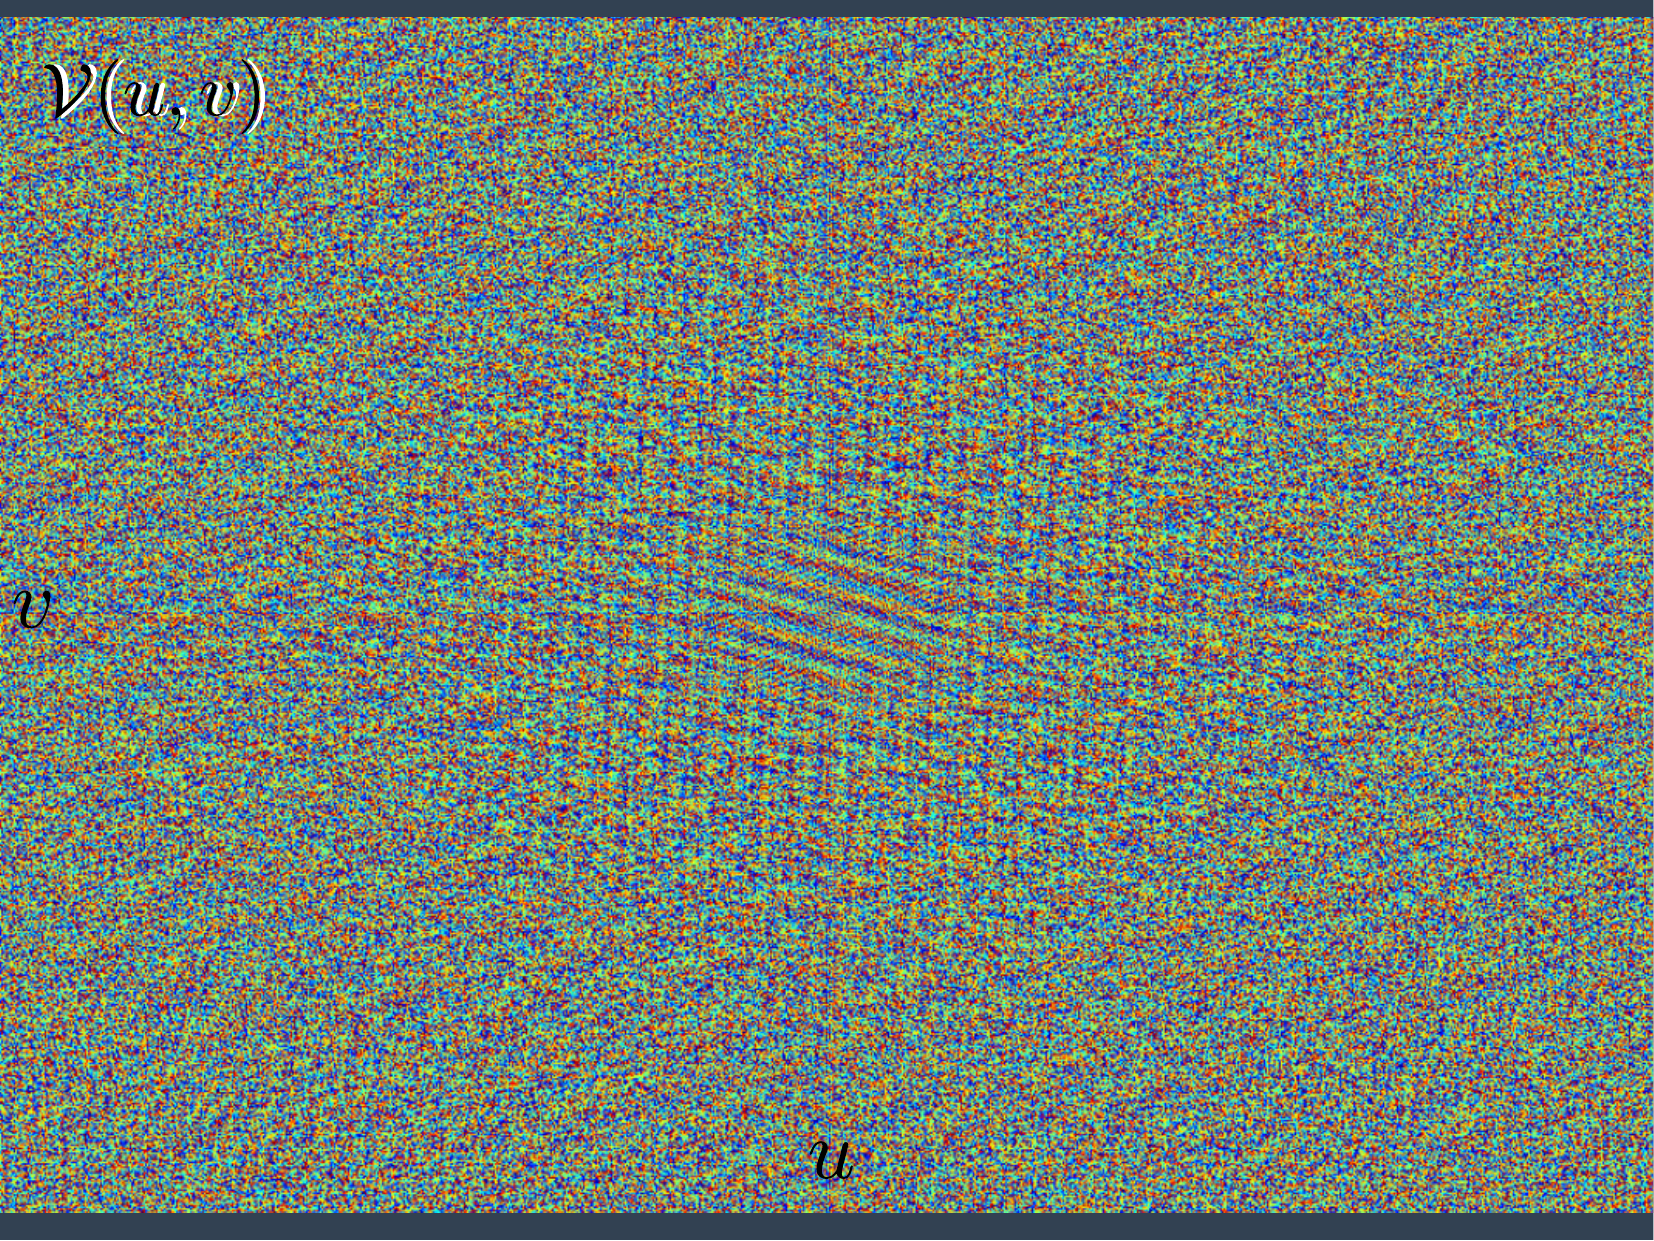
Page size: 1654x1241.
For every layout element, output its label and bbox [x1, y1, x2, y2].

text_box [807, 1141, 856, 1179]
text_box [11, 590, 55, 629]
picture [0, 17, 1654, 1213]
text_box [41, 59, 273, 134]
